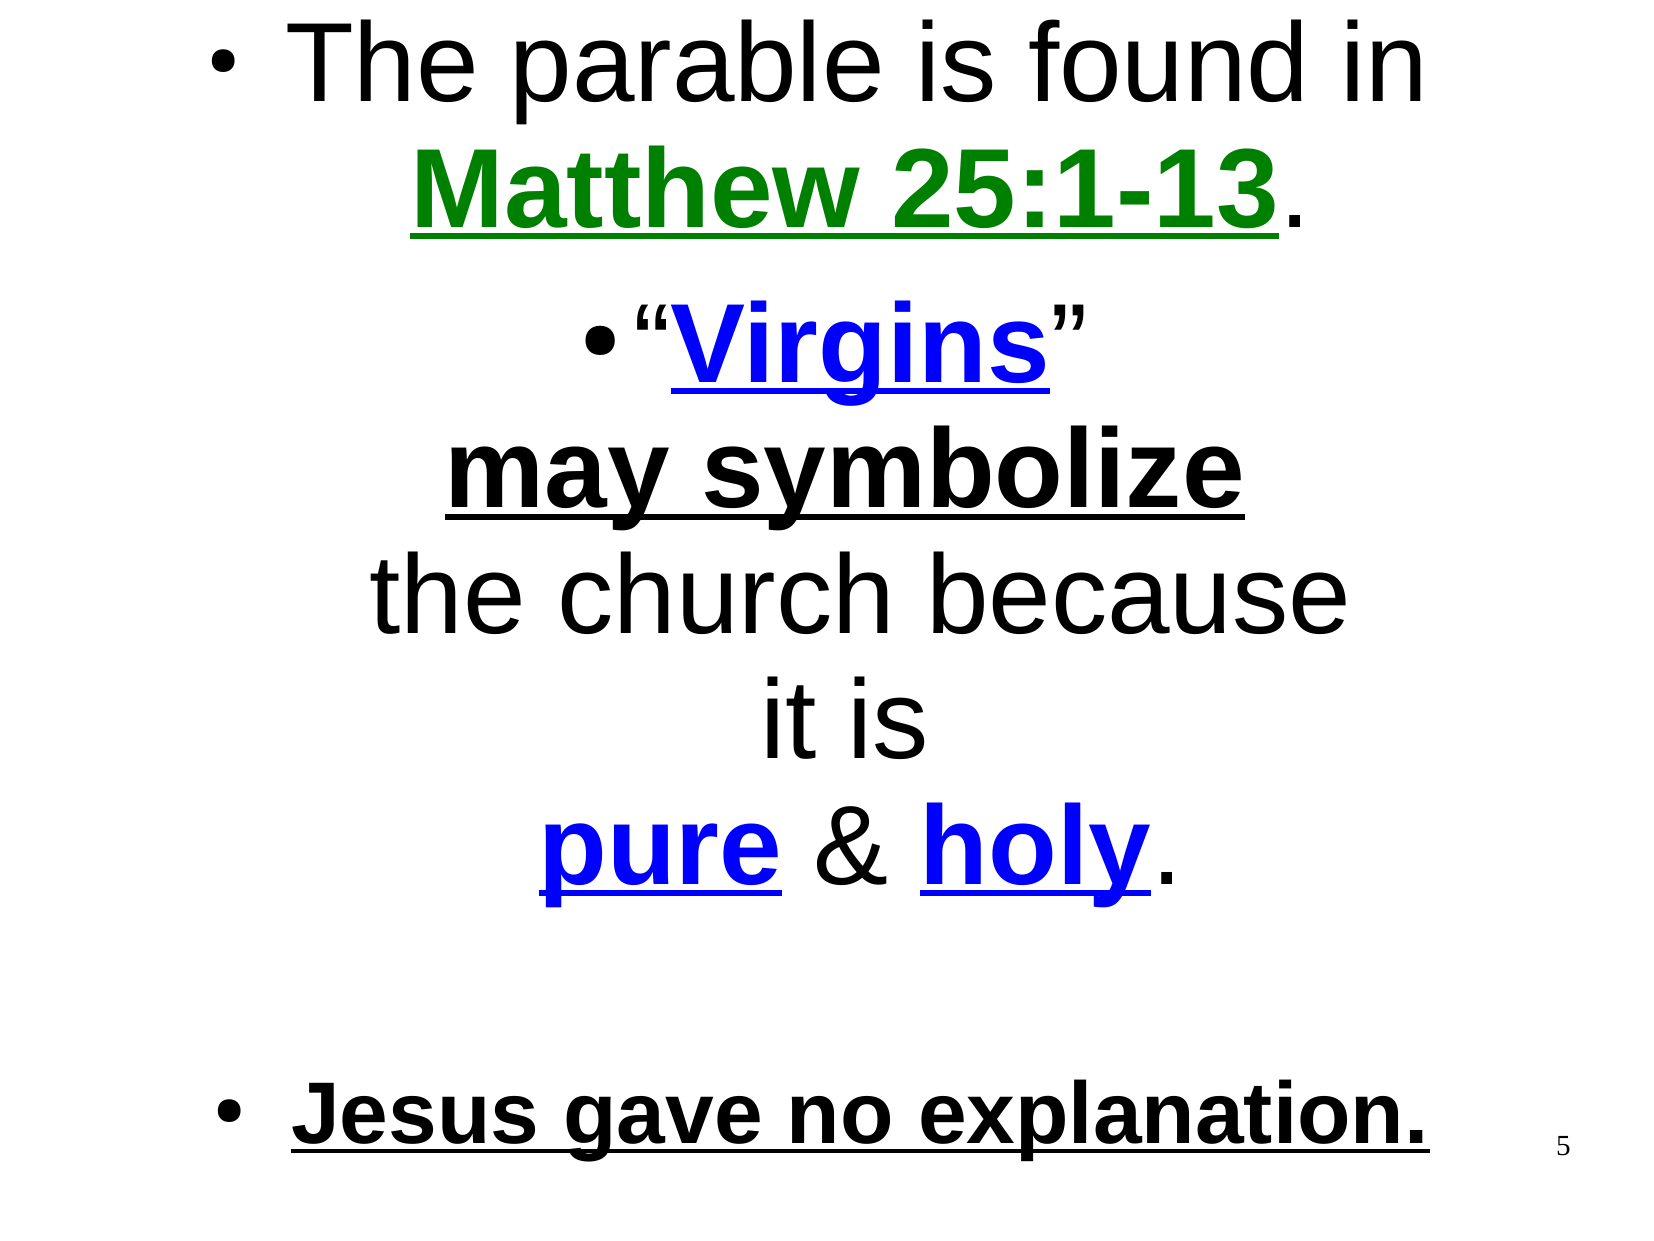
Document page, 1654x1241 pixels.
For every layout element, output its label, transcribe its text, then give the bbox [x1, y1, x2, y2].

list The parable is found in Matthew 25:1-13. “Virgins” may symbolize the church because it is pure & holy. Jesus gave no explanation. [0, 0, 1651, 1238]
